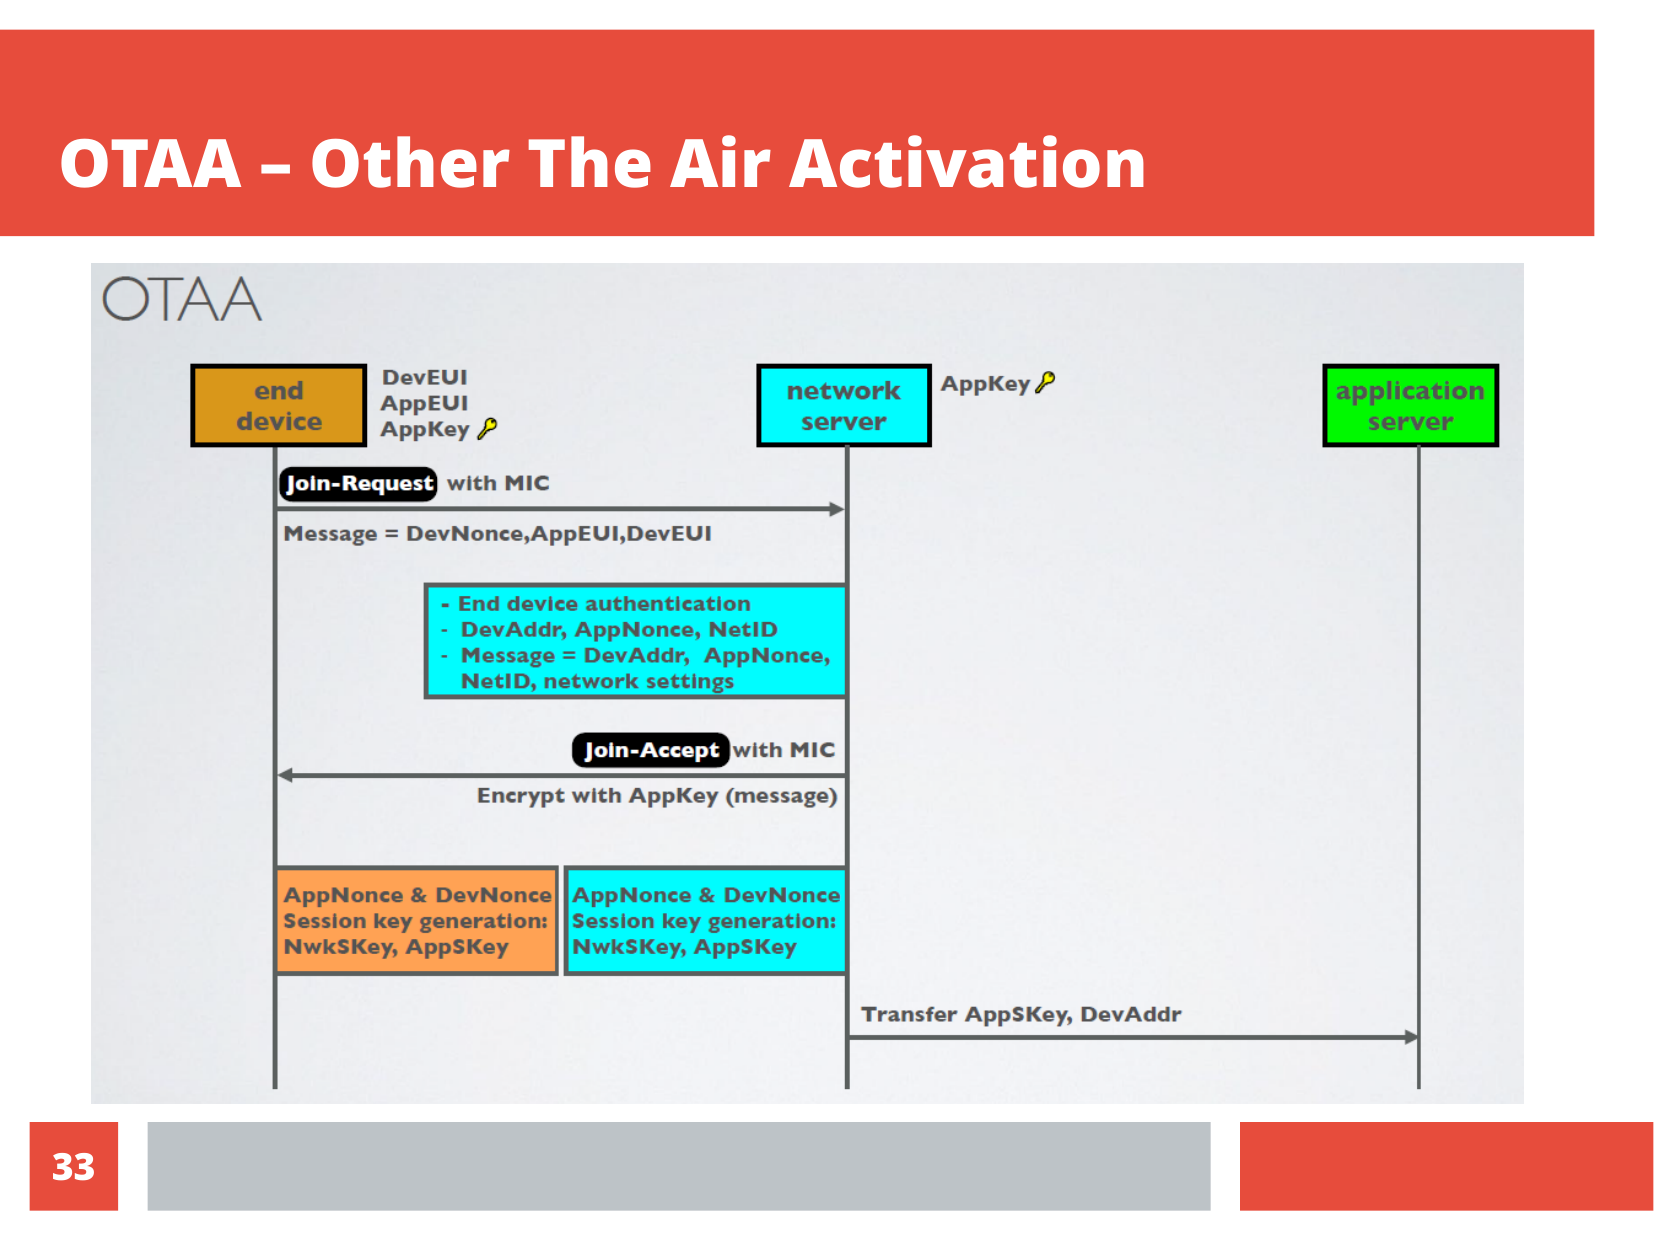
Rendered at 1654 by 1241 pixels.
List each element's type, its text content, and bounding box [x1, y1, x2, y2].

picture [91, 263, 1524, 1104]
title OTAA – Other The Air Activation [59, 59, 1595, 207]
